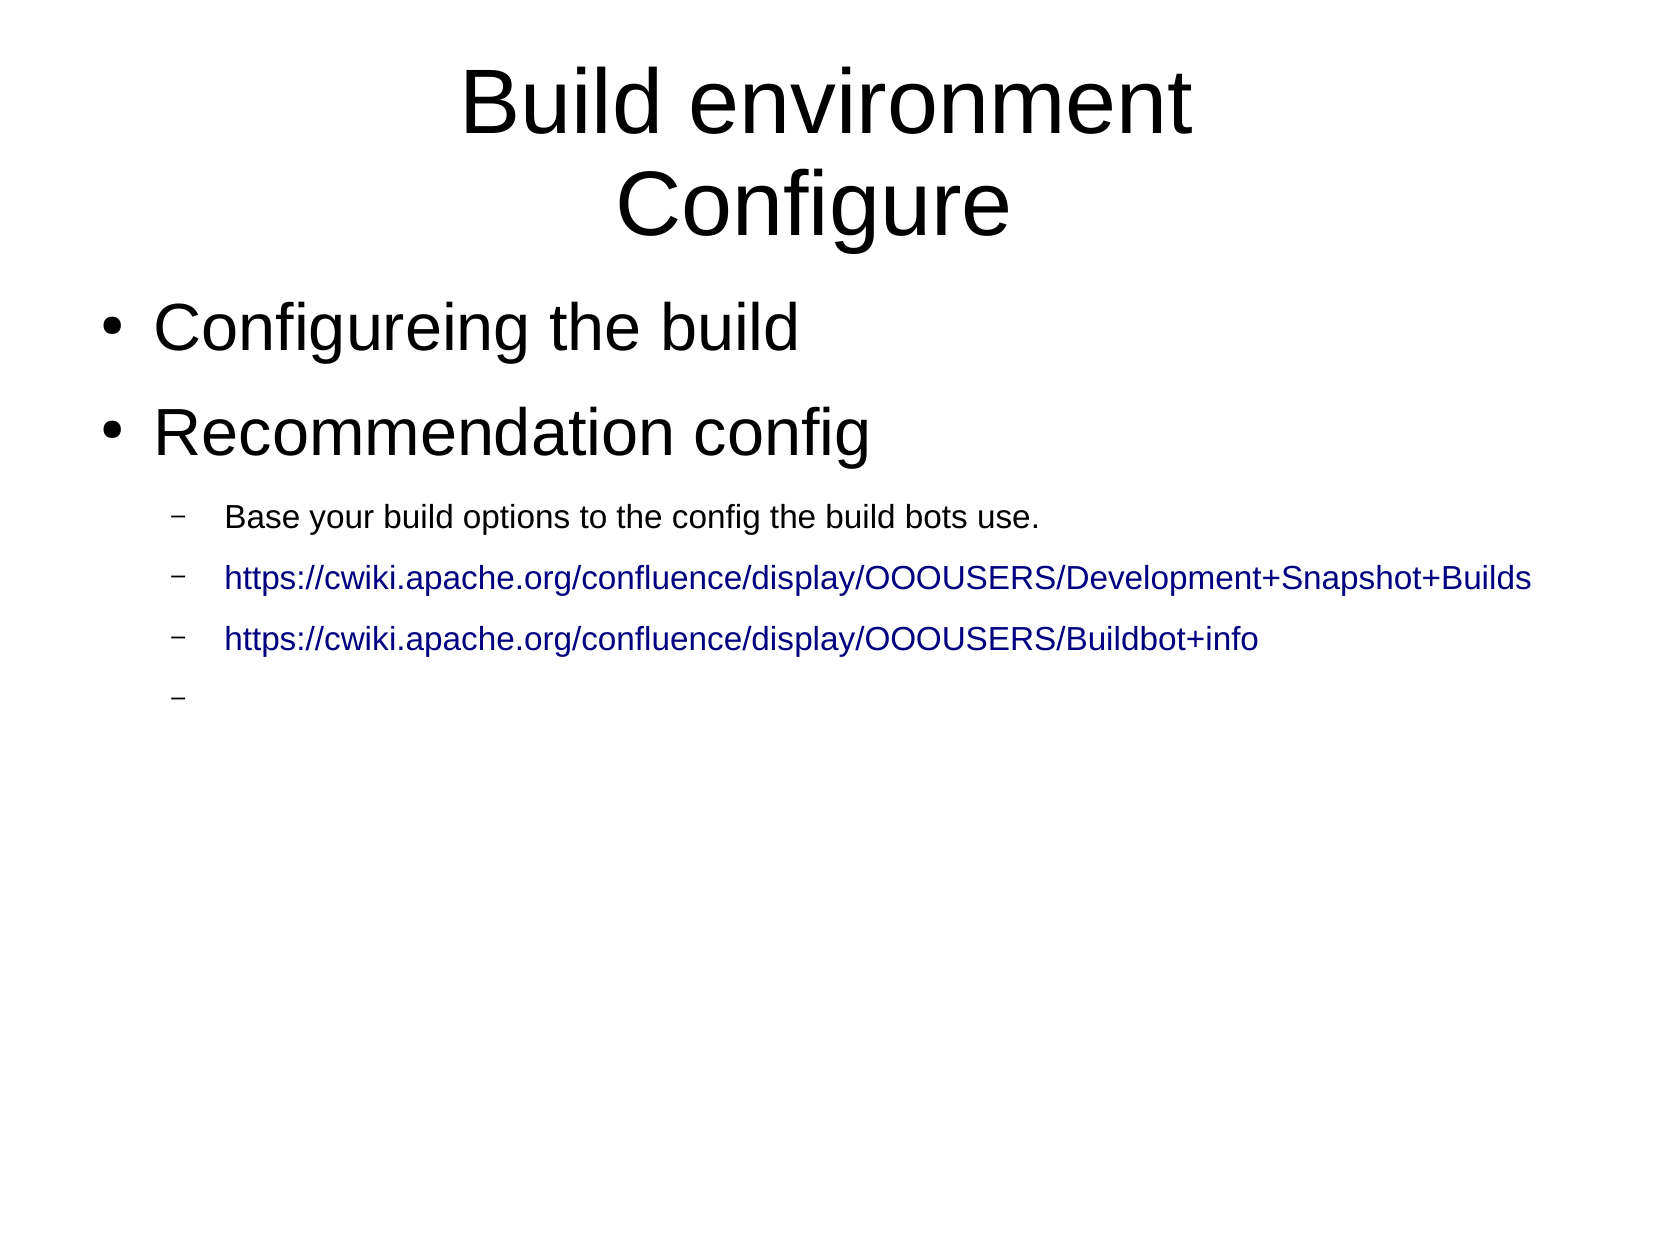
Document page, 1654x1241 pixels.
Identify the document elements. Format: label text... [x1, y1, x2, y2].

title Build environment Configure [82, 49, 1571, 257]
list Configureing the build Recommendation config Base your build options to the config the build bots use. https://cwiki.apache.org/confluence/display/OOOUSERS/Development+Snapshot+Builds https://cwiki.apache.org/confluence/display/OOOUSERS/Buildbot+info [82, 290, 1571, 1109]
